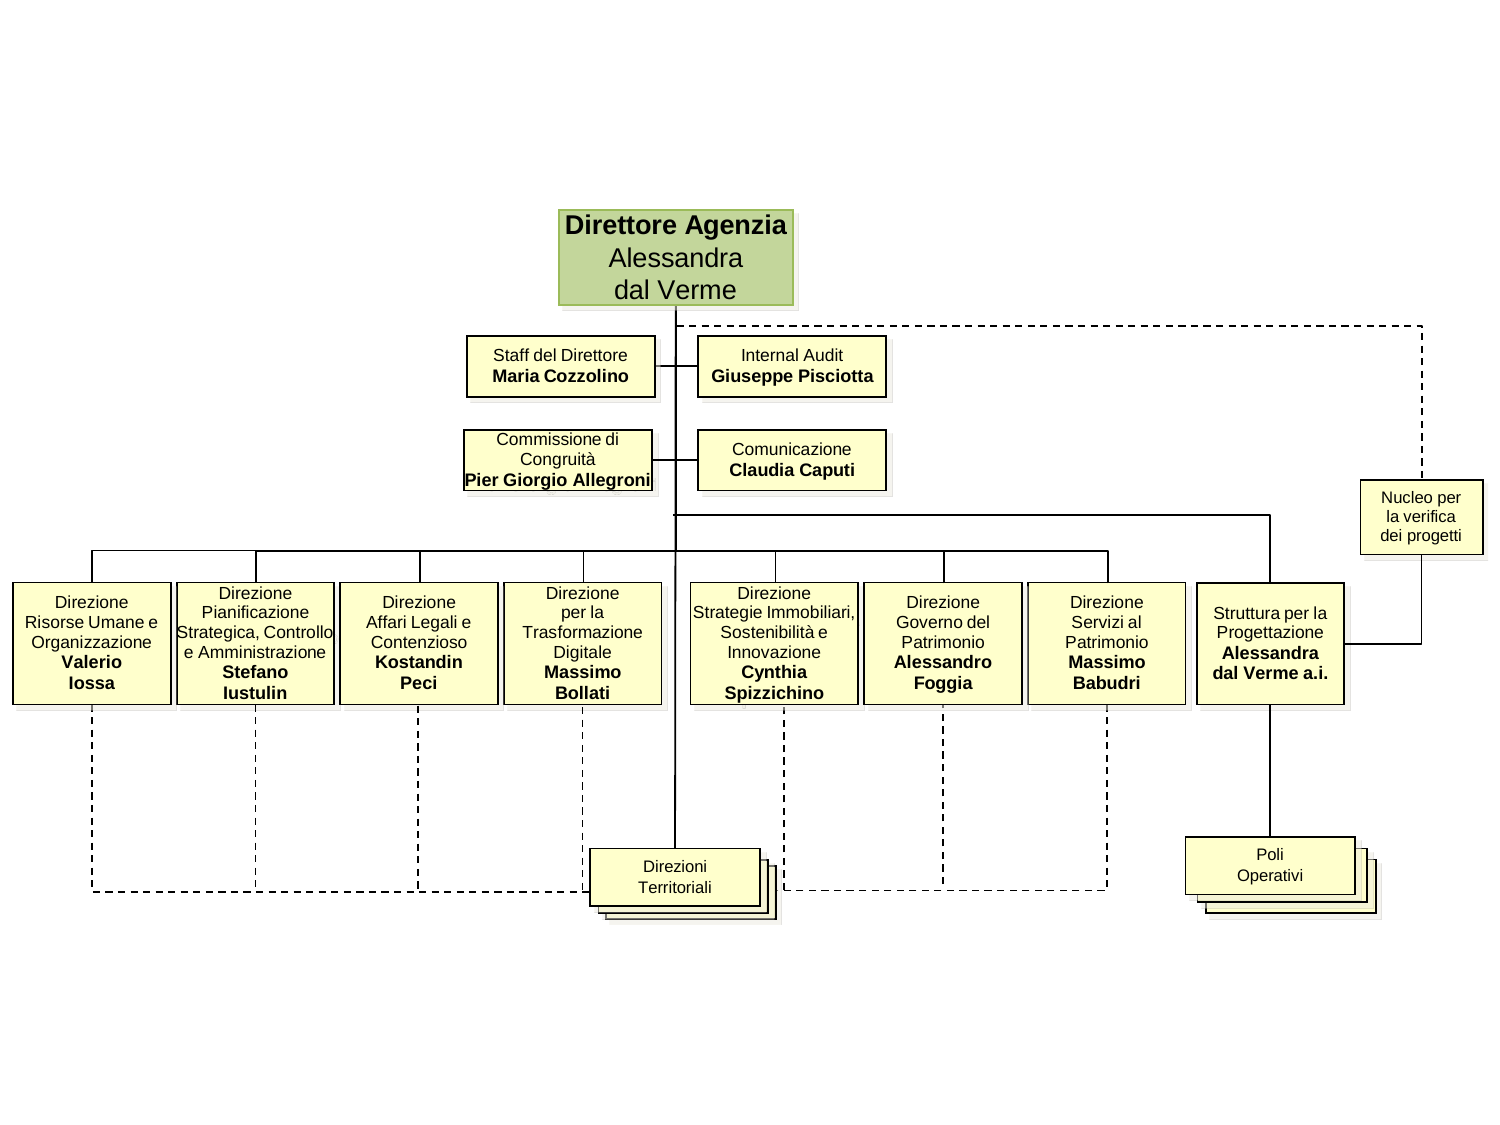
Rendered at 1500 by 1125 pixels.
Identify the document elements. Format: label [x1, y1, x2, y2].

picture [11, 200, 1489, 925]
